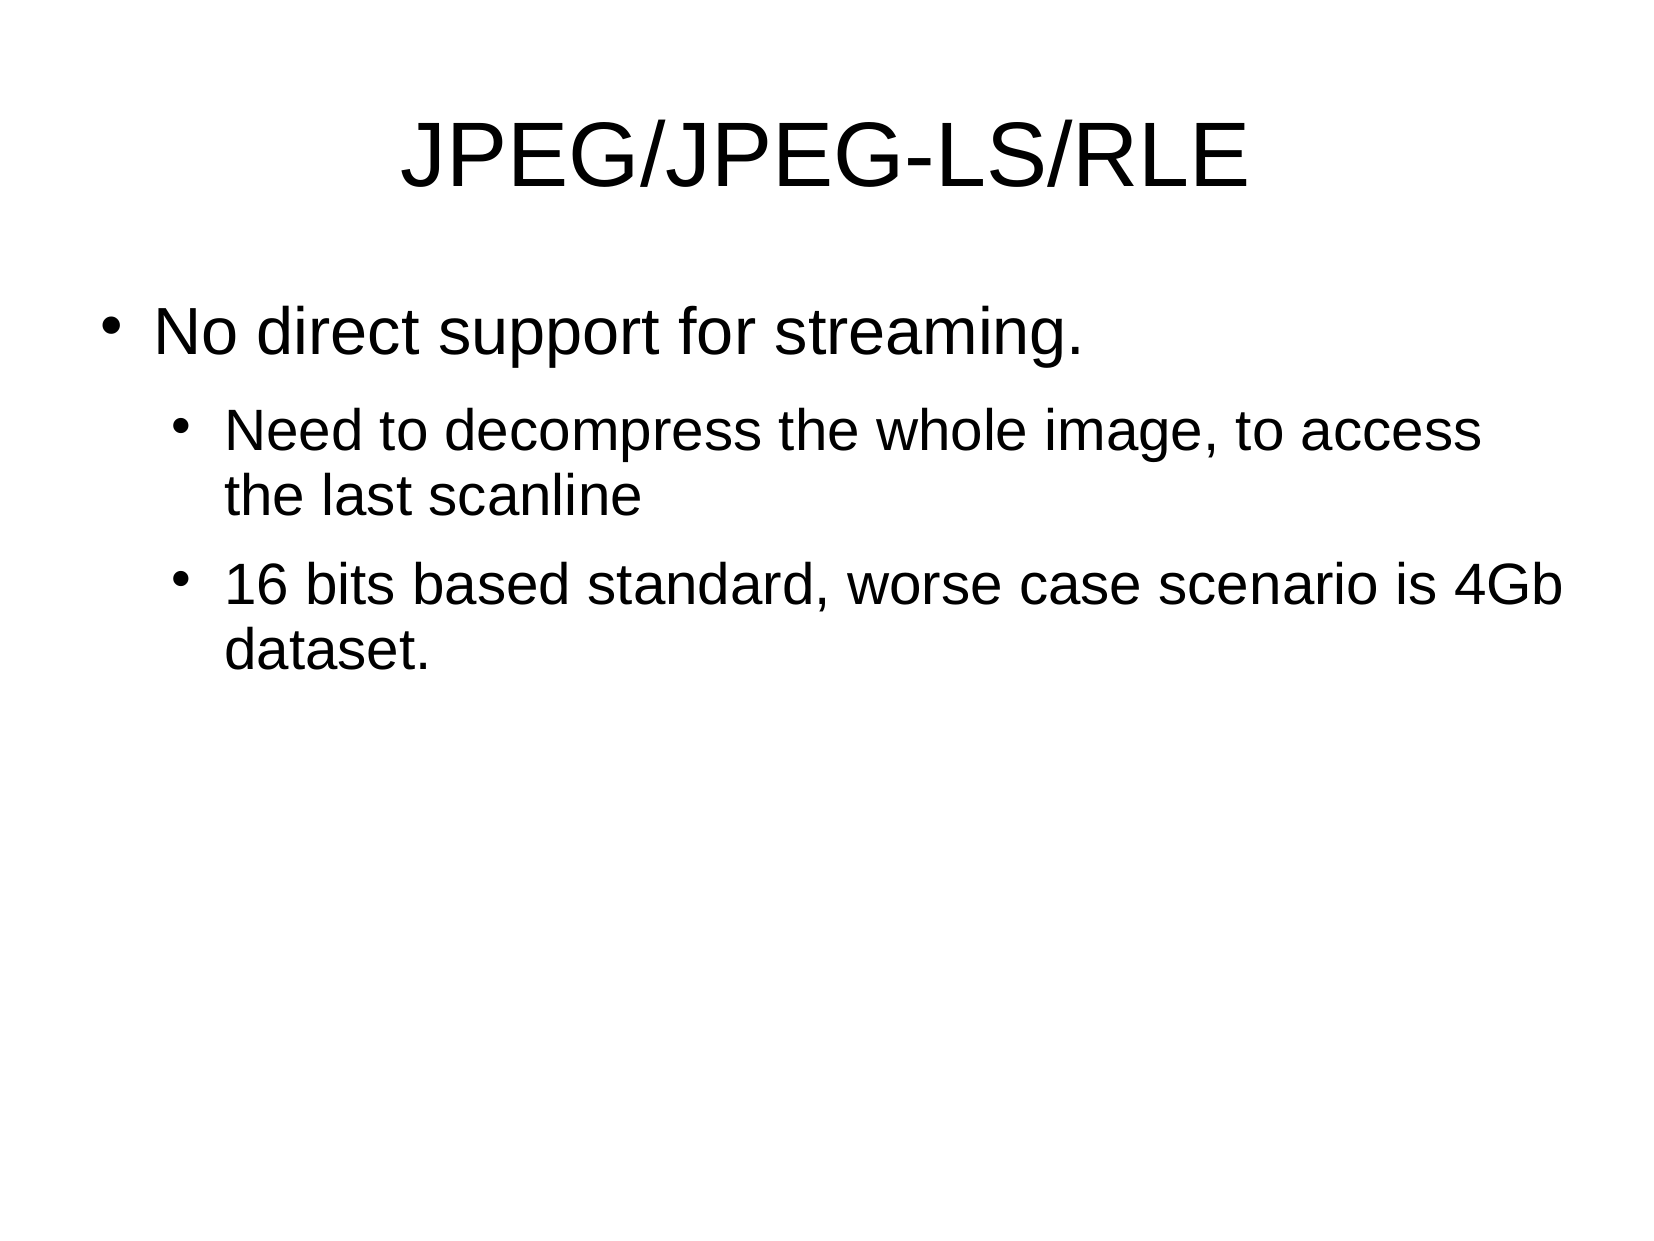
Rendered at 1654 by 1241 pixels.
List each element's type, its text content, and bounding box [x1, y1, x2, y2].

list No direct support for streaming. Need to decompress the whole image, to access the last scanline 16 bits based standard, worse case scenario is 4Gb dataset. [82, 290, 1571, 1109]
title JPEG/JPEG-LS/RLE [82, 56, 1571, 249]
